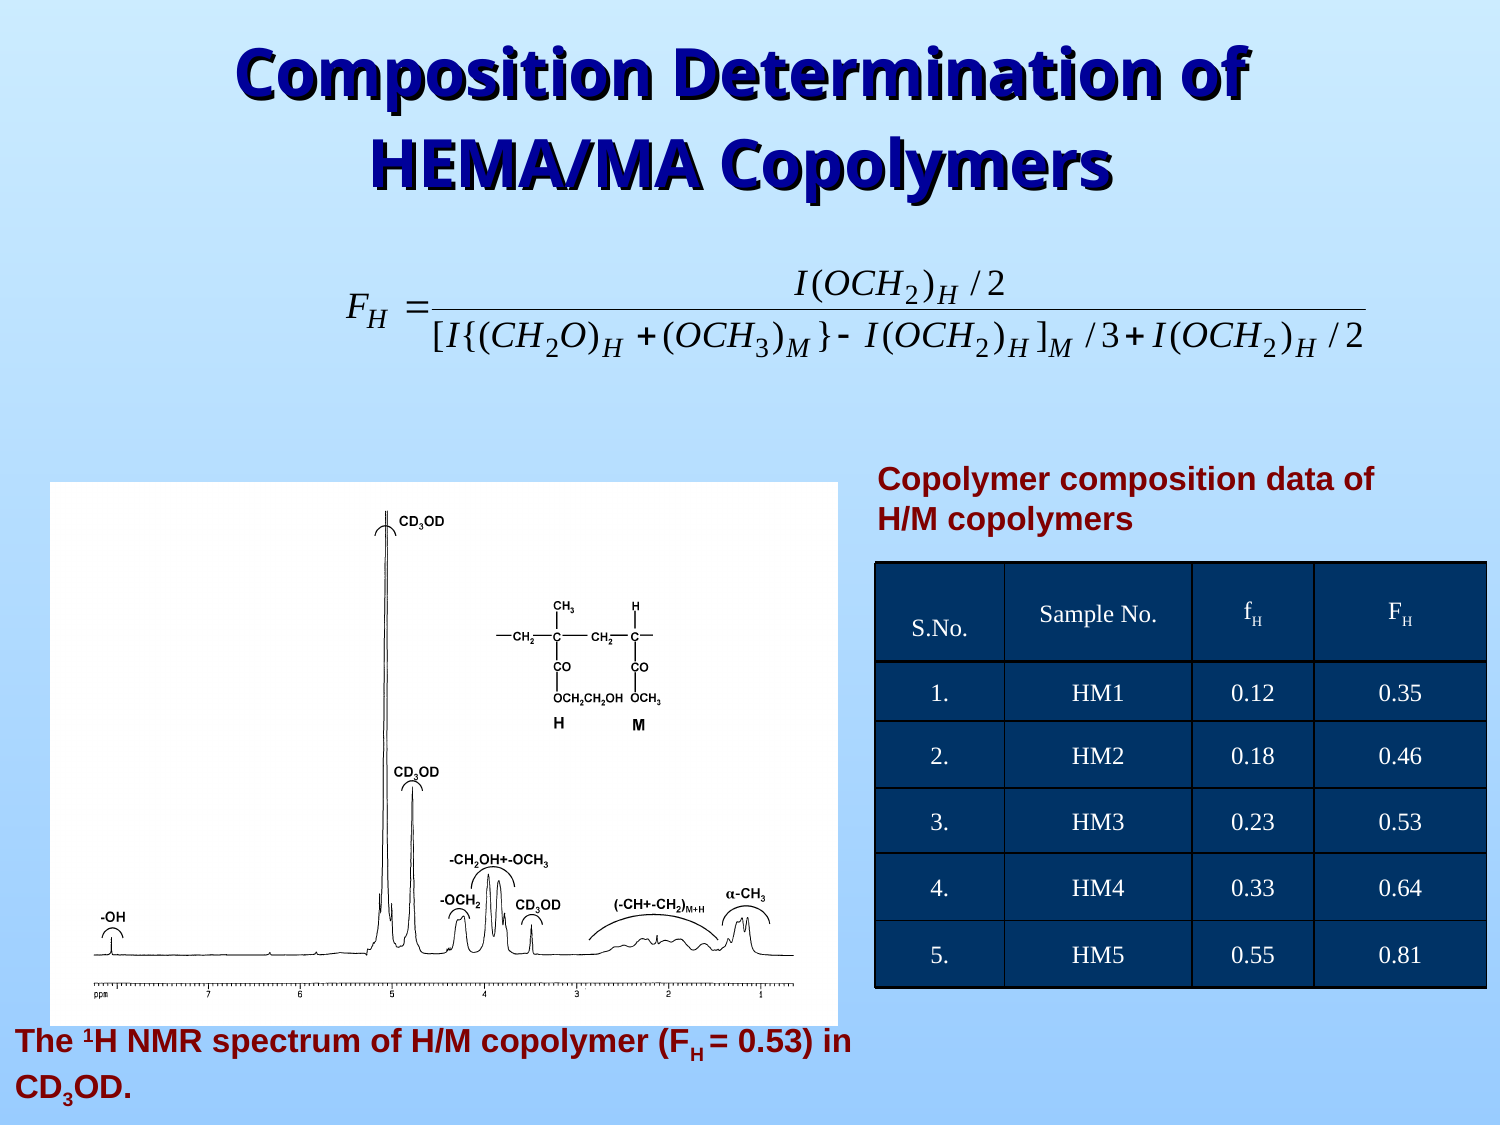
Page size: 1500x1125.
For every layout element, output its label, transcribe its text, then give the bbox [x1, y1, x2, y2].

text_box f­H [1193, 564, 1313, 660]
text_box HM3 [1005, 789, 1191, 852]
text_box HM5 [1005, 921, 1191, 986]
text_box 2. [876, 722, 1004, 787]
text_box 5. [876, 921, 1004, 986]
picture [50, 482, 838, 1011]
text_box Copolymer composition data of H/M copolymers [862, 449, 1450, 546]
text_box 0.33 [1193, 854, 1313, 920]
text_box HM4 [1005, 854, 1191, 920]
text_box 0.46 [1315, 722, 1486, 787]
text_box 3. [876, 789, 1004, 852]
text_box 0.64 [1315, 854, 1486, 920]
title Composition Determination of HEMA/MA Copolymers [152, 0, 1328, 232]
text_box 4. [876, 854, 1004, 920]
text_box 0.53 [1315, 789, 1486, 852]
text_box 0.12 [1193, 663, 1313, 720]
chart [339, 260, 1374, 366]
text_box HM1 [1005, 663, 1191, 720]
text_box 0.35 [1315, 663, 1486, 720]
text_box The 1H NMR spectrum of H/M copolymer (FH = 0.53) in CD3OD. [0, 1011, 875, 1118]
text_box FH [1315, 564, 1486, 660]
text_box 0.55 [1193, 921, 1313, 986]
text_box Sample No. [1005, 564, 1191, 660]
text_box S.No. [876, 564, 1004, 660]
text_box 1. [876, 663, 1004, 720]
text_box 0.81 [1315, 921, 1486, 986]
text_box HM2 [1005, 722, 1191, 787]
text_box 0.23 [1193, 789, 1313, 852]
text_box 0.18 [1193, 722, 1313, 787]
